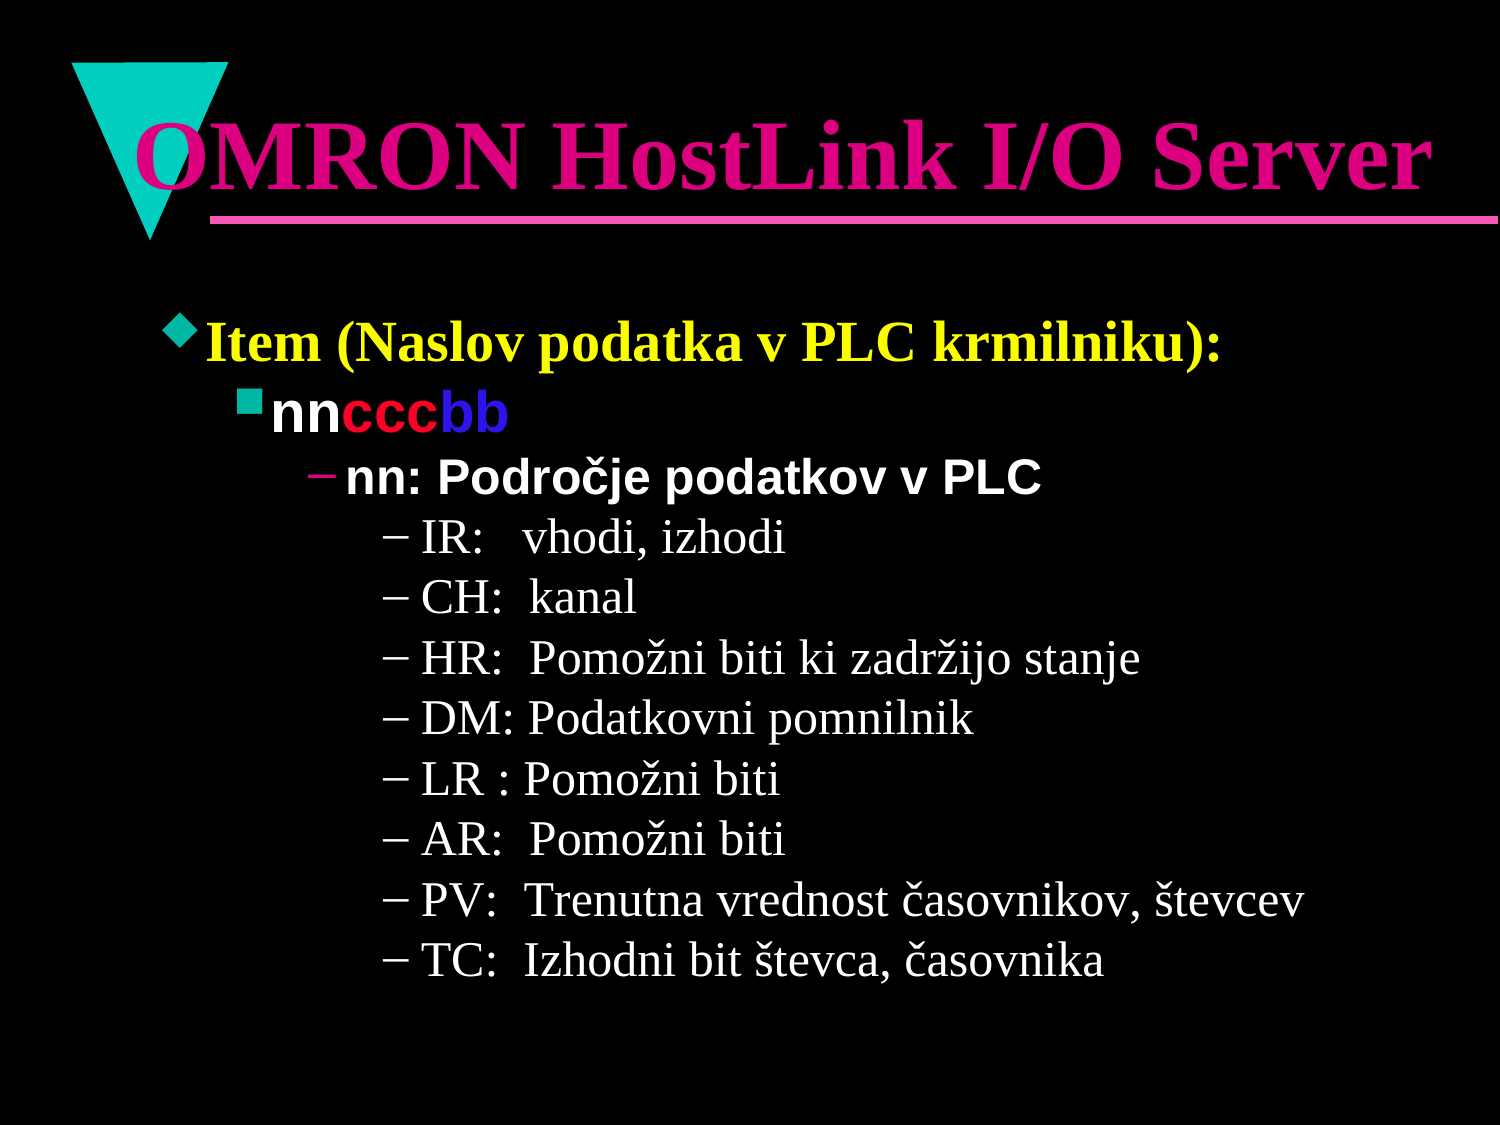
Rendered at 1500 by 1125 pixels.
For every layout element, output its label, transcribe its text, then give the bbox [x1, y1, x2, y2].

list Item (Naslov podatka v PLC krmilniku): nncccbb nn: Področje podatkov v PLC IR: vhodi, izhodi CH: kanal HR: Pomožni biti ki zadržijo stanje DM: Podatkovni pomnilnik LR : Pomožni biti AR: Pomožni biti PV: Trenutna vrednost časovnikov, števcev TC: Izhodni bit števca, časovnika [143, 314, 1476, 994]
title OMRON HostLink I/O Server [117, 63, 1500, 251]
